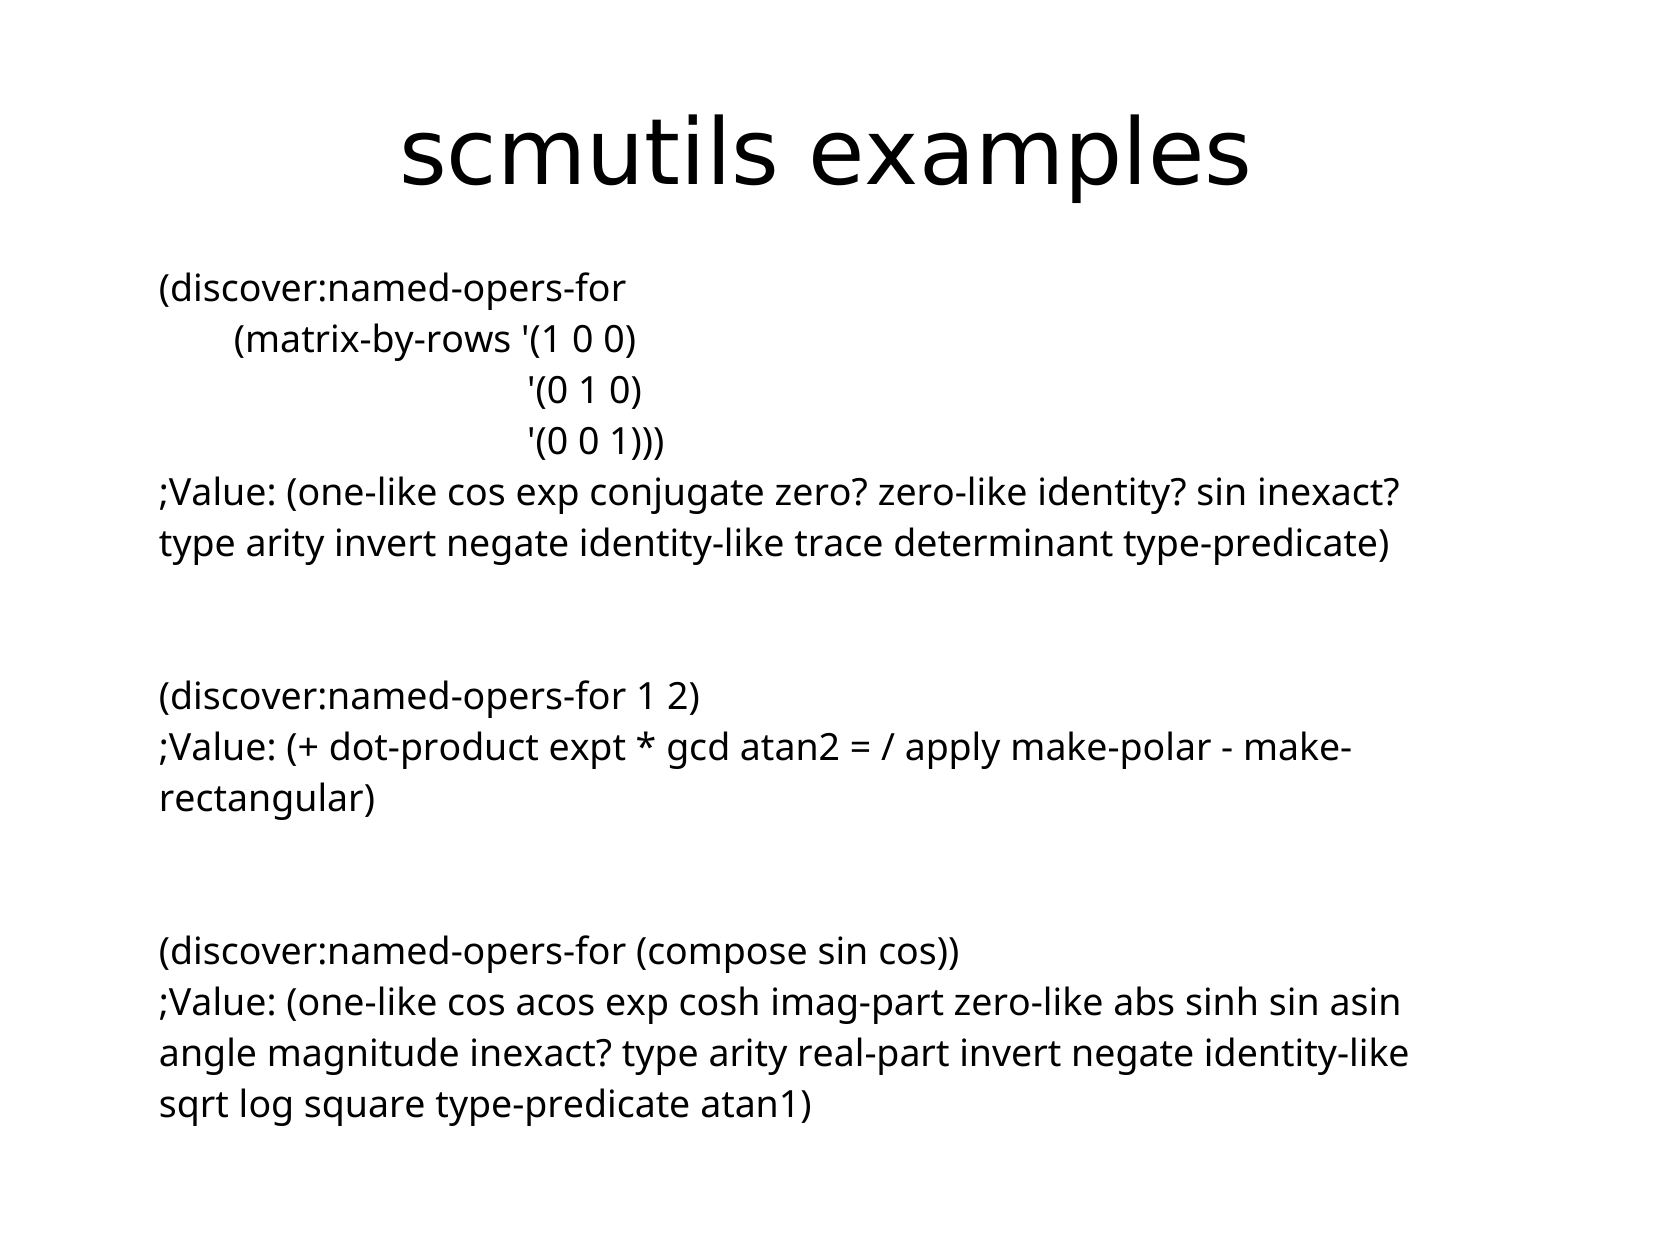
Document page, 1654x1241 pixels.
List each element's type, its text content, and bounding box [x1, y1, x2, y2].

title scmutils examples [82, 49, 1571, 257]
text_box (discover:named-opers-for (matrix-by-rows '(1 0 0) '(0 1 0) '(0 0 1))) ;Value: (one-like cos exp conjugate zero? zero-like identity? sin inexact? type arity invert negate identity-like trace determinant type-predicate) (discover:named-opers-for 1 2) ;Value: (+ dot-product expt * gcd atan2 = / apply make-polar - make-rectangular) (discover:named-opers-for (compose sin cos)) ;Value: (one-like cos acos exp cosh imag-part zero-like abs sinh sin asin angle magnitude inexact? type arity real-part invert negate identity-like sqrt log square type-predicate atan1) [144, 253, 1495, 1096]
